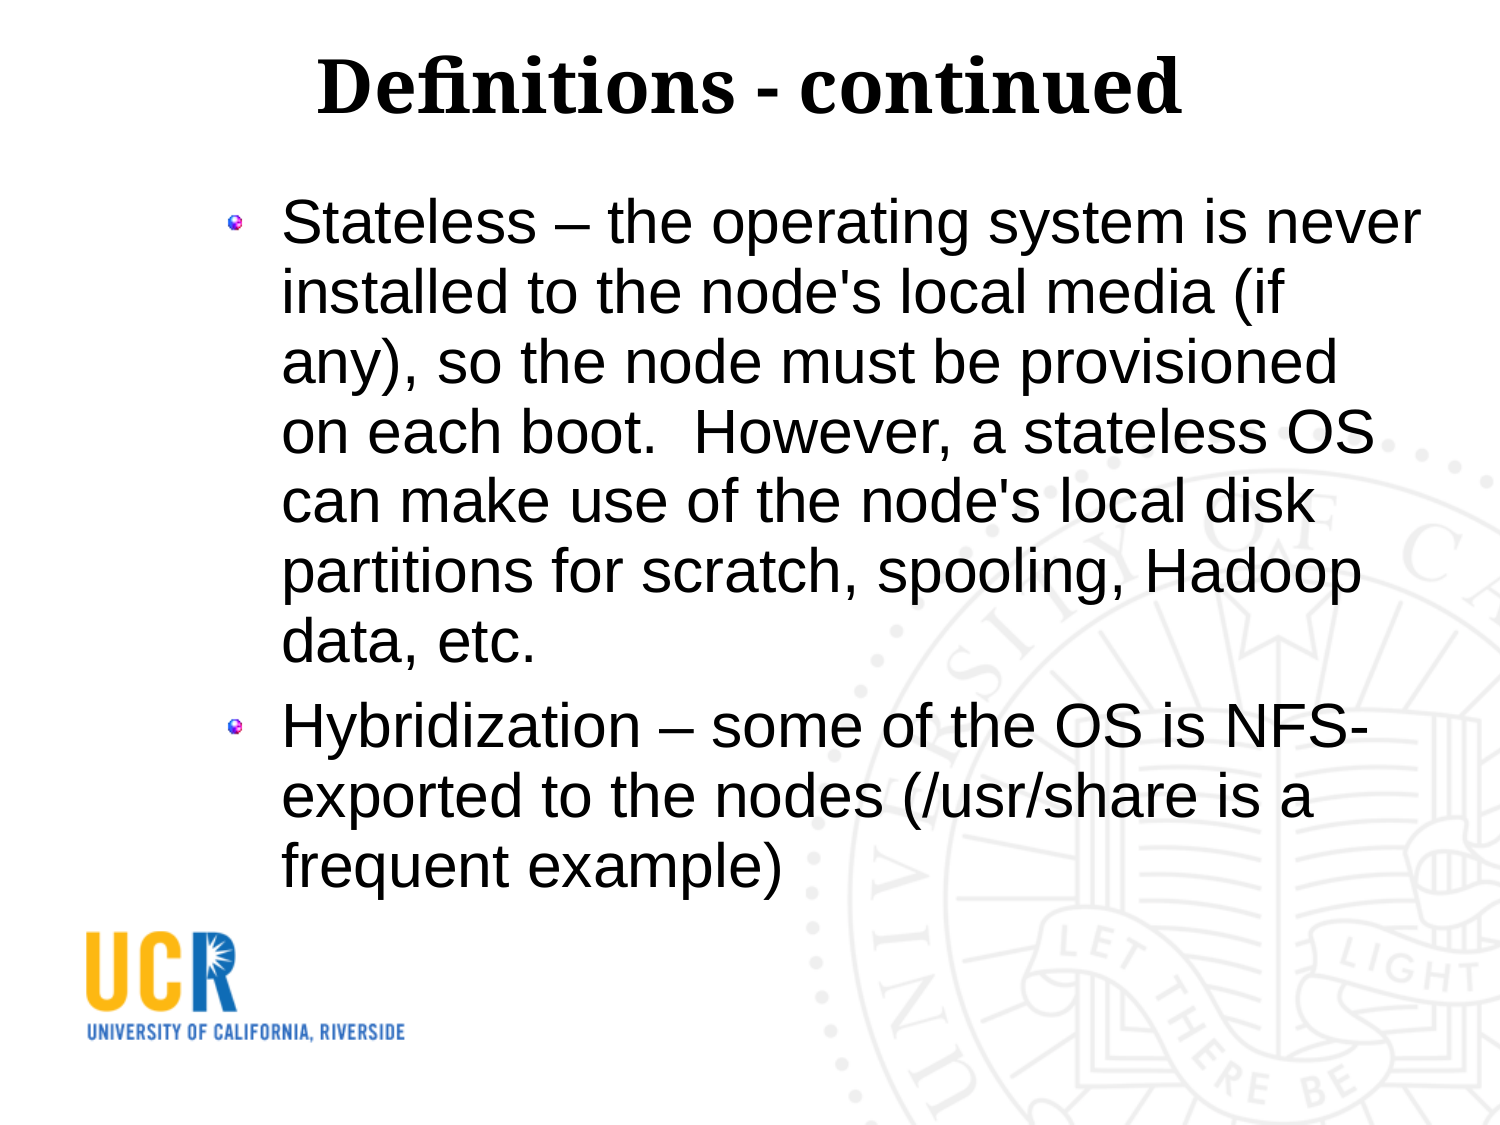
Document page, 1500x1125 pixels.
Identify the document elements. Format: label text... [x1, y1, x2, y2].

picture [0, 0, 1500, 1125]
list Stateless – the operating system is never installed to the node's local media (if any), so the node must be provisioned on each boot. However, a stateless OS can make use of the node's local disk partitions for scratch, spooling, Hadoop data, etc. Hybridization – some of the OS is NFS-exported to the nodes (/usr/share is a frequent example) [225, 187, 1425, 901]
title Definitions - continued [87, 19, 1413, 150]
